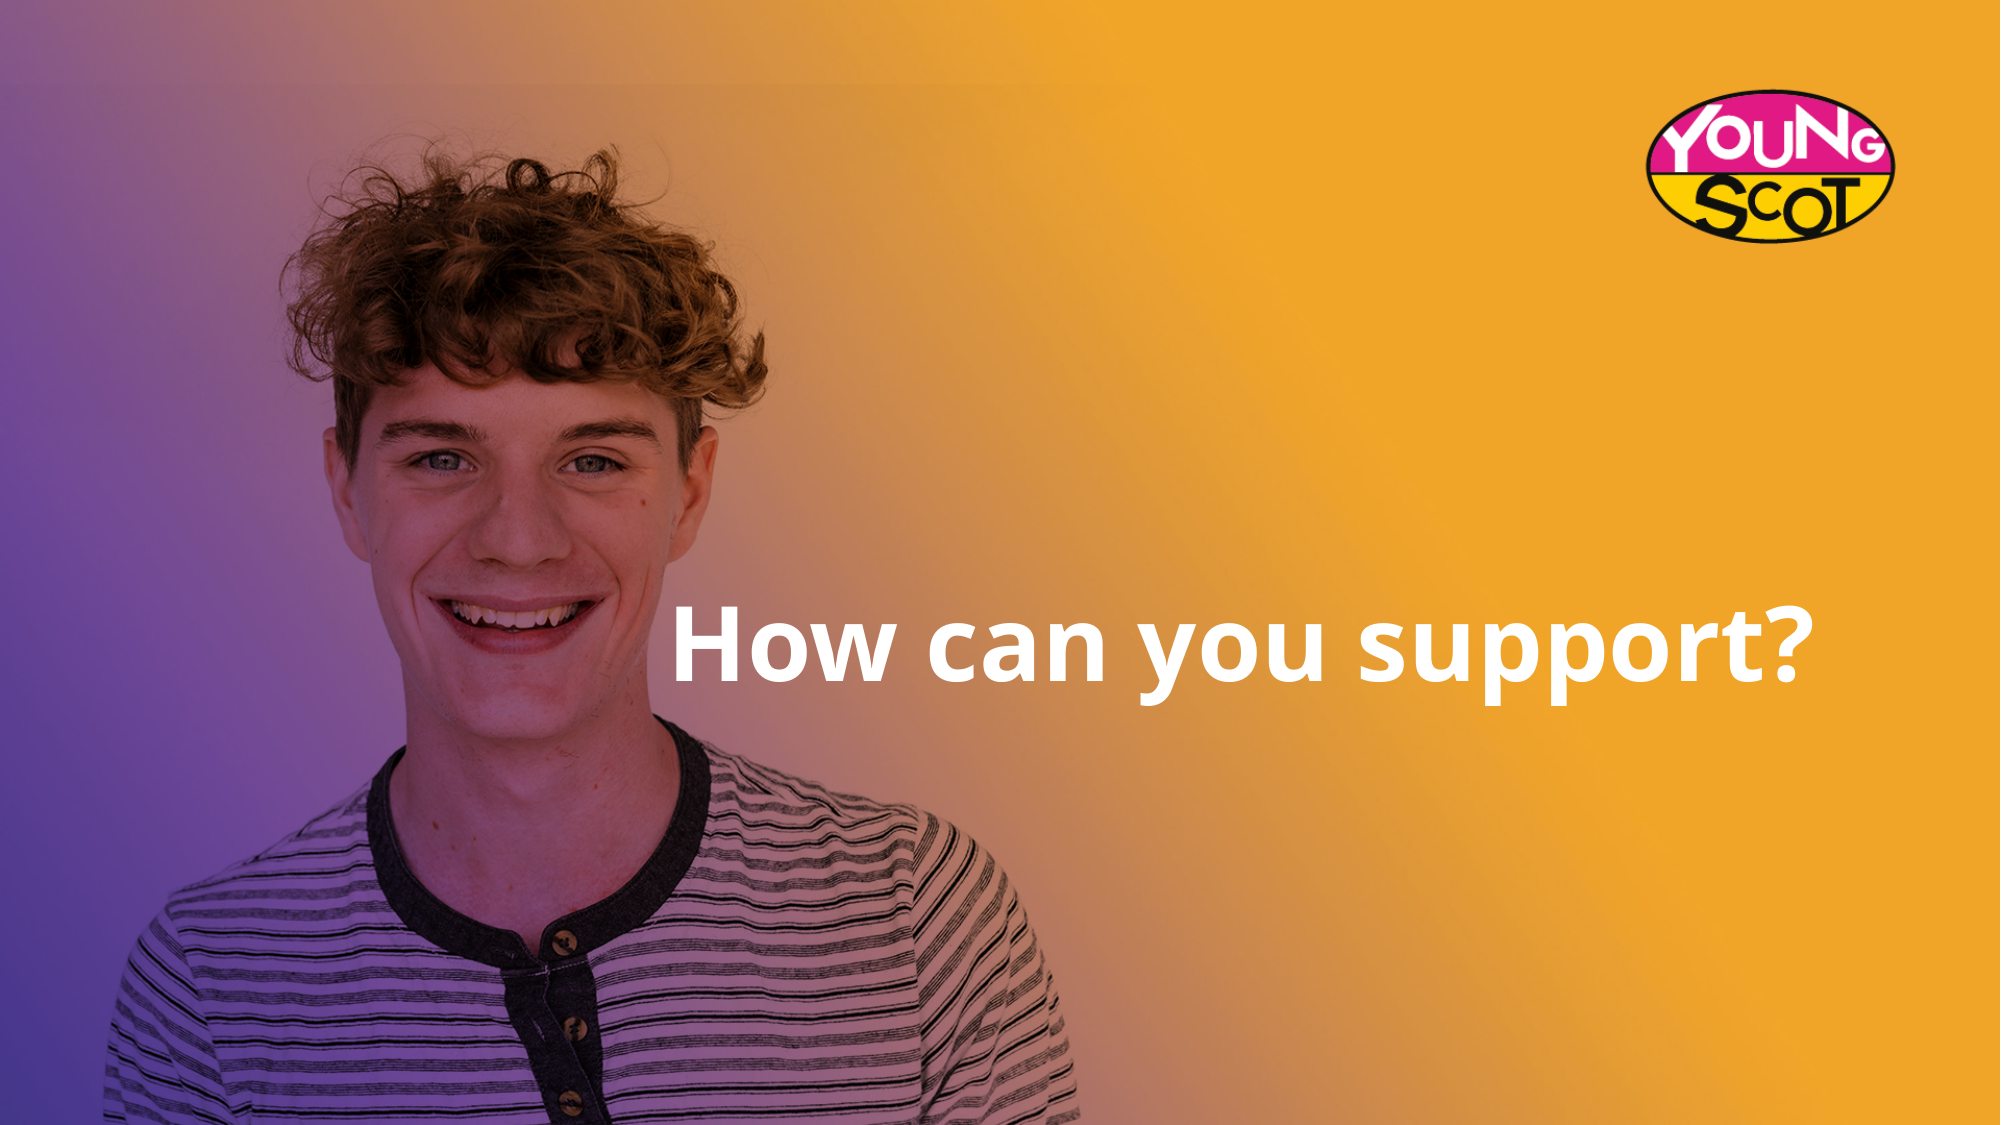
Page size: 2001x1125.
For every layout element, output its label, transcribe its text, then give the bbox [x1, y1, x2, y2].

title How can you support? [652, 323, 1958, 715]
